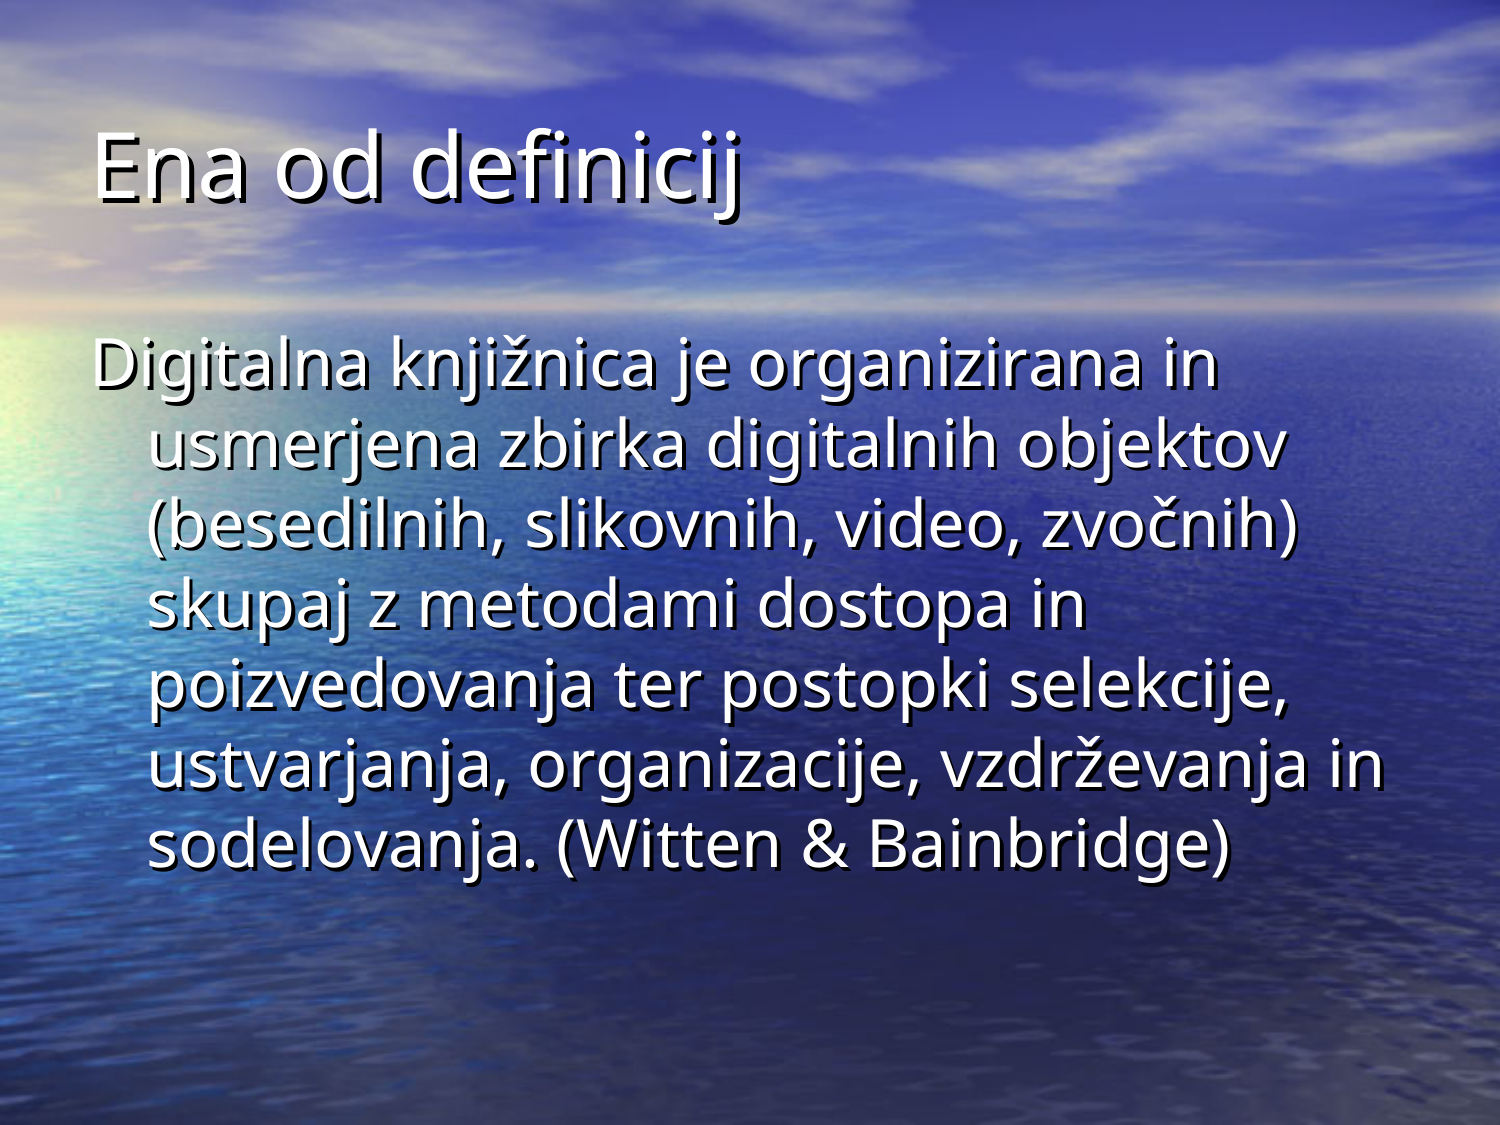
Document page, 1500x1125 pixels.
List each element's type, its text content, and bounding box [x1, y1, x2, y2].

list Digitalna knjižnica je organizirana in usmerjena zbirka digitalnih objektov (besedilnih, slikovnih, video, zvočnih) skupaj z metodami dostopa in poizvedovanja ter postopki selekcije, ustvarjanja, organizacije, vzdrževanja in sodelovanja. (Witten & Bainbridge) [75, 312, 1426, 988]
title Ena od definicij [75, 47, 1426, 276]
picture [0, 0, 1500, 1125]
